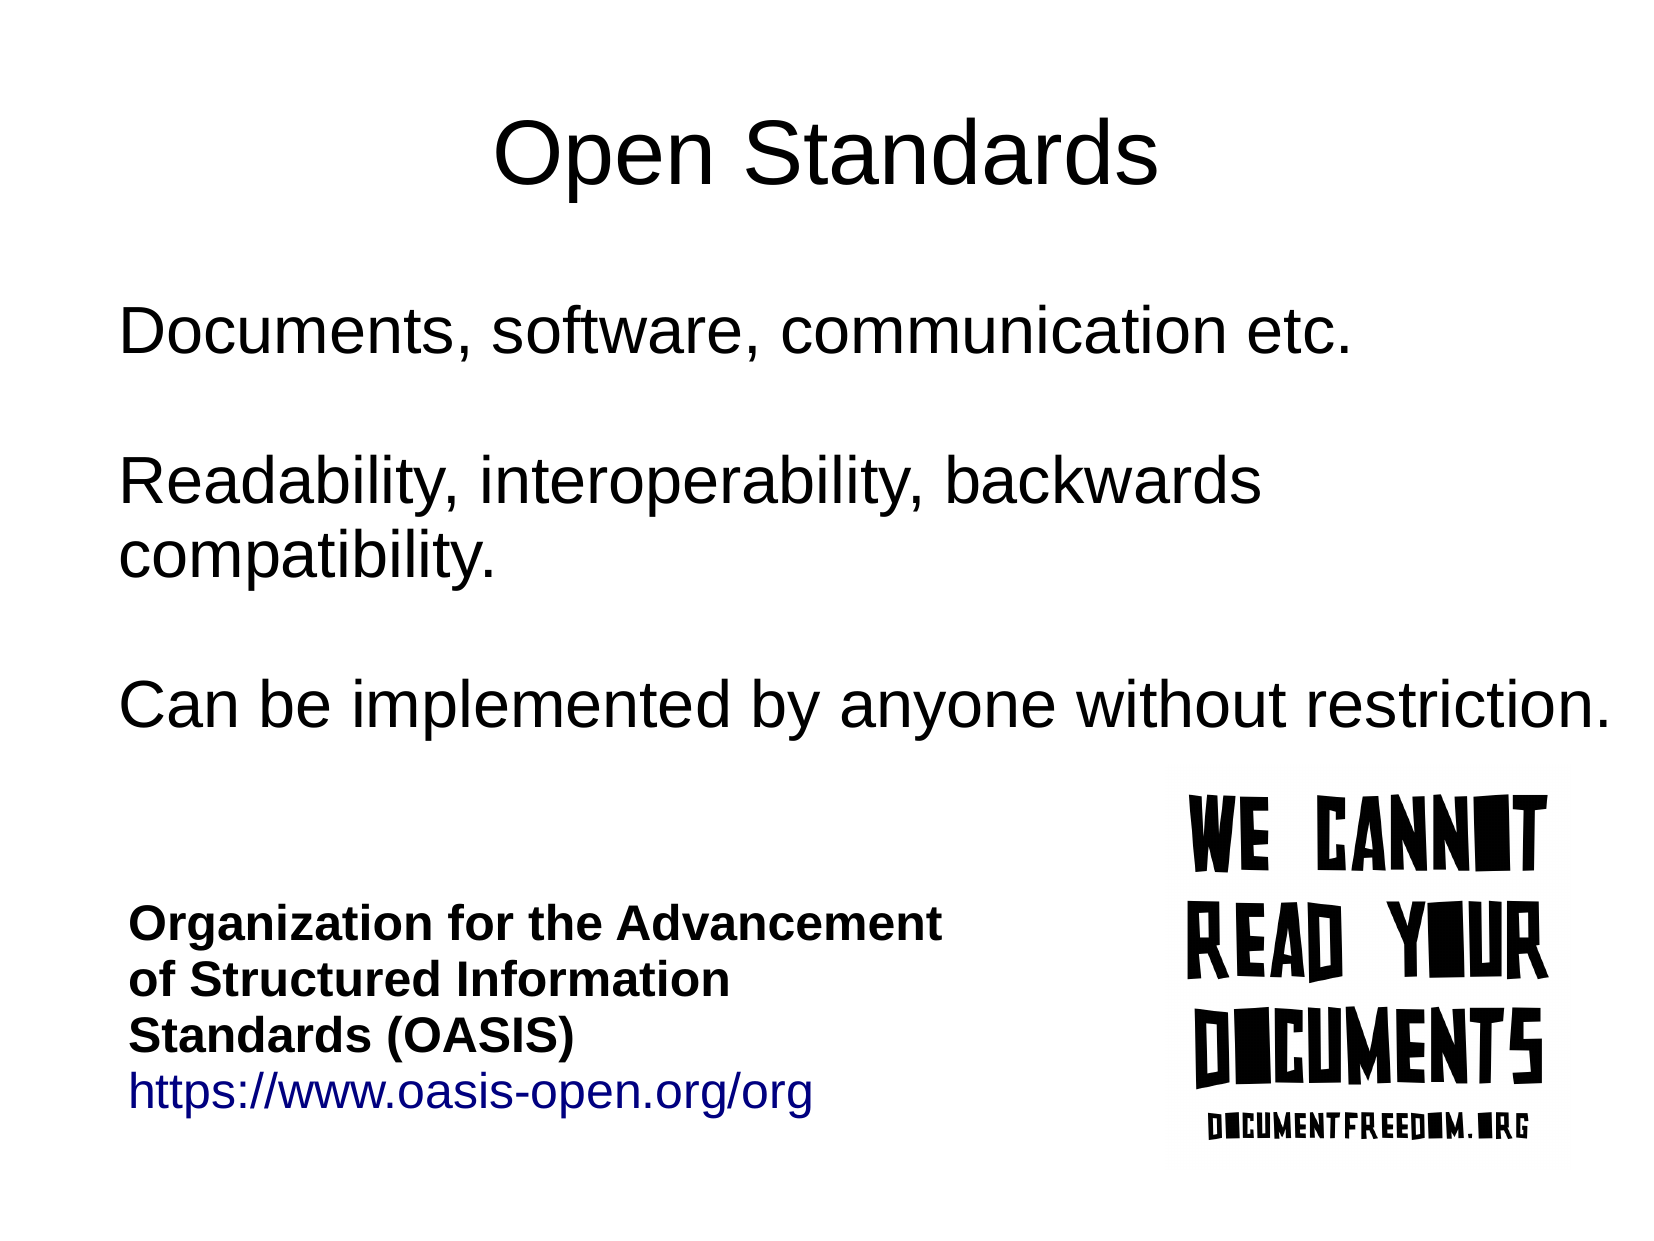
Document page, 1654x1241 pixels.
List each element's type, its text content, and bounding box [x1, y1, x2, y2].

text_box Organization for the Advancement of Structured Information Standards (OASIS) https://www.oasis-open.org/org [113, 888, 991, 1182]
picture [1165, 764, 1571, 1171]
title Open Standards [82, 49, 1571, 255]
subtitle Documents, software, communication etc. Readability, interoperability, backwards compatibility. Can be implemented by anyone without restriction. [82, 255, 1621, 780]
